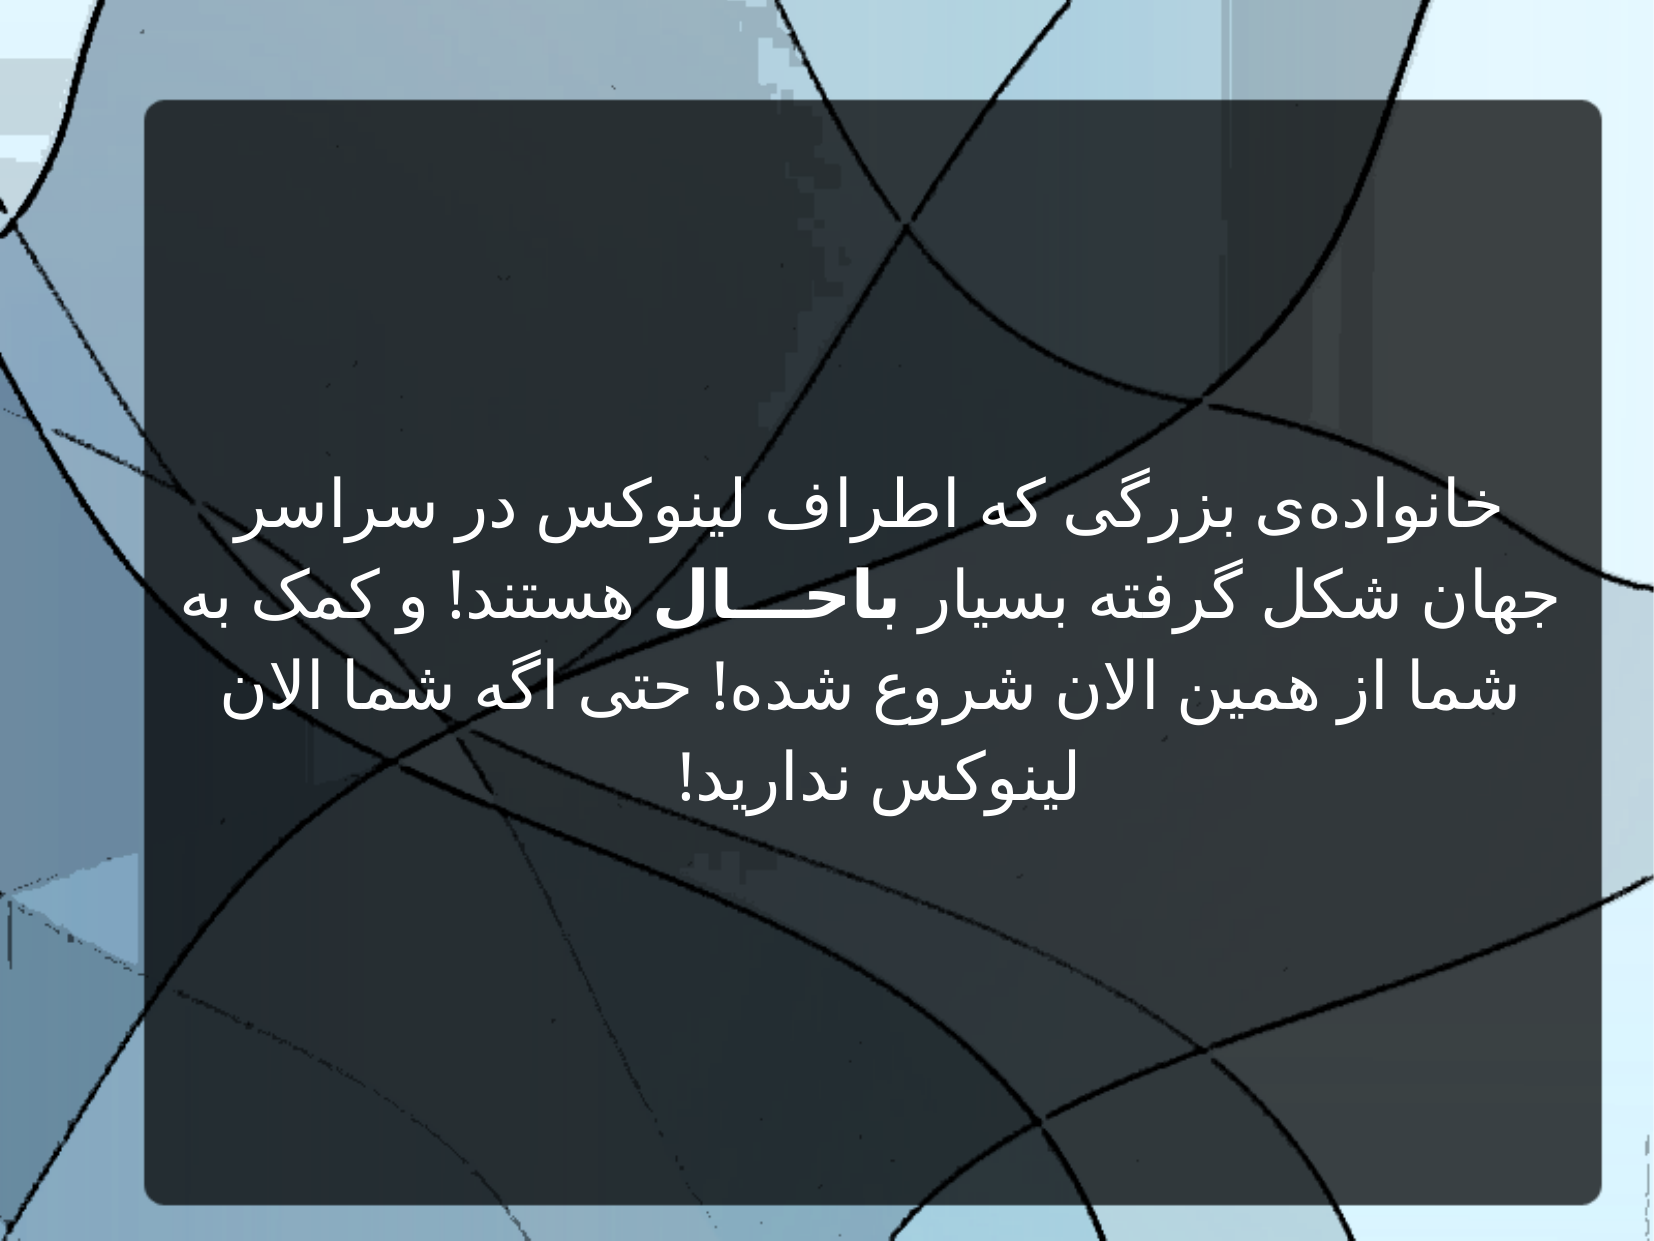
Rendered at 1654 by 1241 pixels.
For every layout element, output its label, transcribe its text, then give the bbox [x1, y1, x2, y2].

subtitle خانواده‌ی بزرگی که اطراف لینوکس در سراسر جهان شکل گرفته بسیار باحـــال هستند! و کمک به شما از همین الان شروع شده! حتی اگه شما الان لینوکس ندارید! [159, 115, 1583, 1161]
picture [0, 0, 1654, 1241]
